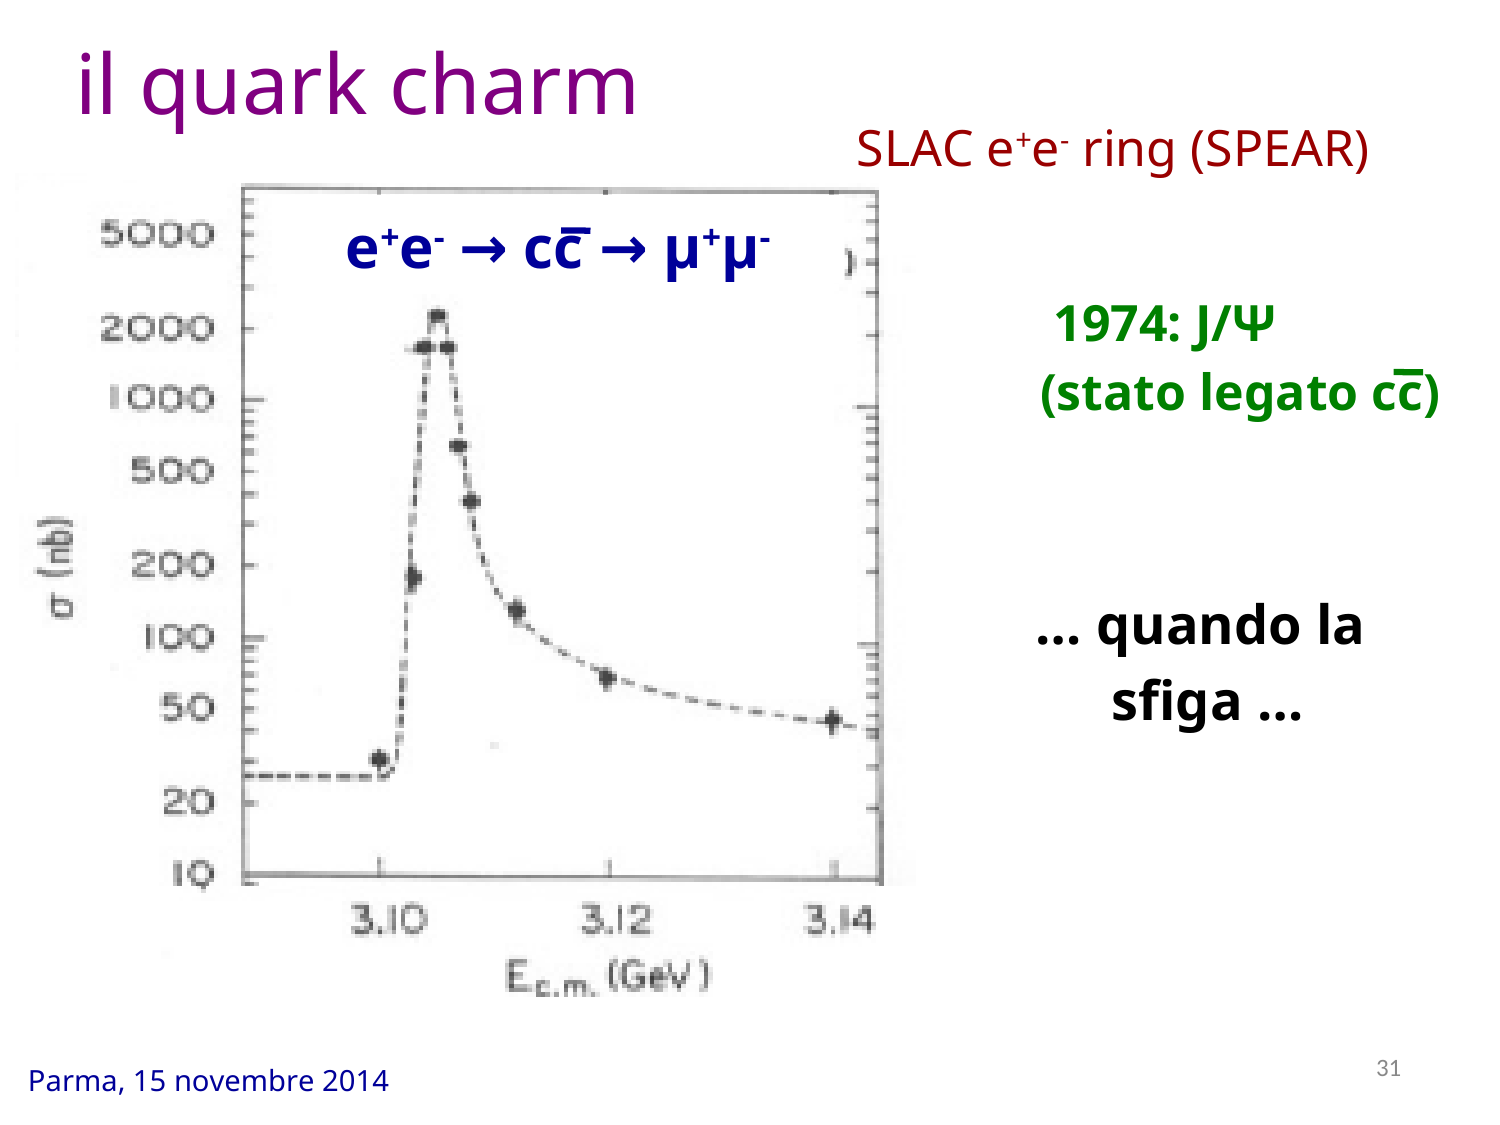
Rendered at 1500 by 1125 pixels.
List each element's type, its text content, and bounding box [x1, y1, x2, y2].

text_box il quark charm [75, 0, 1424, 148]
text_box 1974: J/Ψ (stato legato cc)‏ [980, 259, 1500, 443]
text_box SLAC e+e- ring (SPEAR) [744, 88, 1483, 196]
picture [15, 173, 916, 997]
text_box e+e- → cc → μ+μ- [271, 194, 845, 284]
text_box <numero> [1074, 1042, 1417, 1095]
text_box … quando la sfiga …‏ [1003, 502, 1412, 810]
